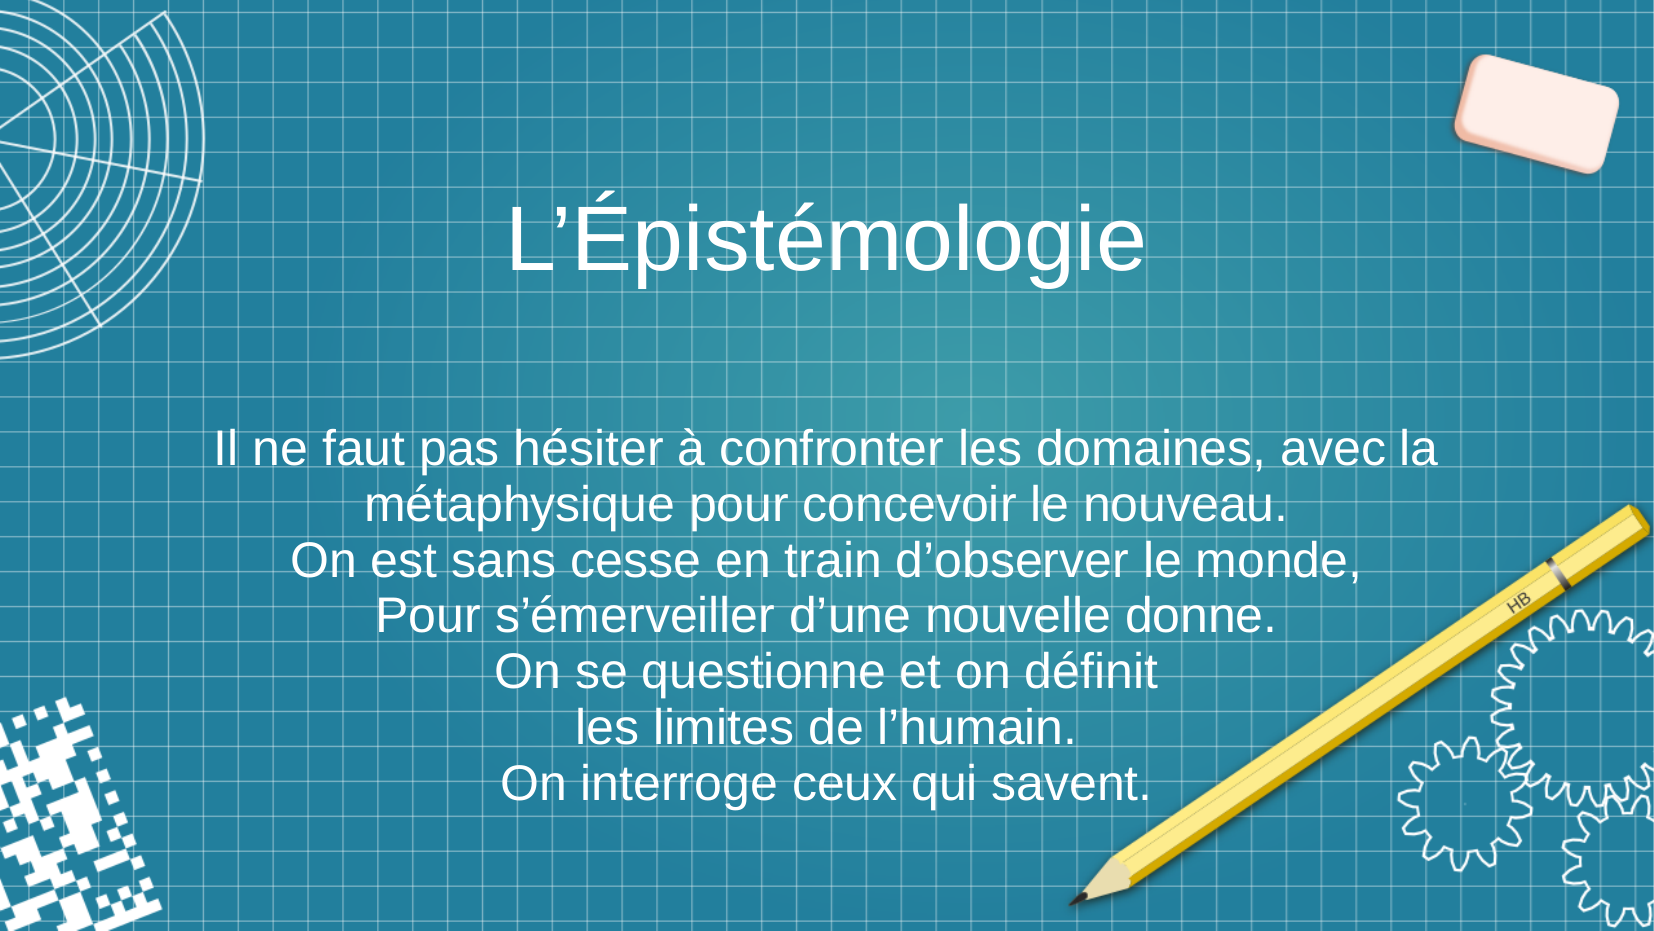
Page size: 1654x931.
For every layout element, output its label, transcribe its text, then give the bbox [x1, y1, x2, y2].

subtitle Il ne faut pas hésiter à confronter les domaines, avec la métaphysique pour concevoir le nouveau. On est sans cesse en train d’observer le monde, Pour s’émerveiller d’une nouvelle donne. On se questionne et on définit les limites de l’humain. On interroge ceux qui savent. [82, 389, 1571, 842]
title L’Épistémologie [82, 132, 1571, 346]
picture [0, 0, 1654, 931]
